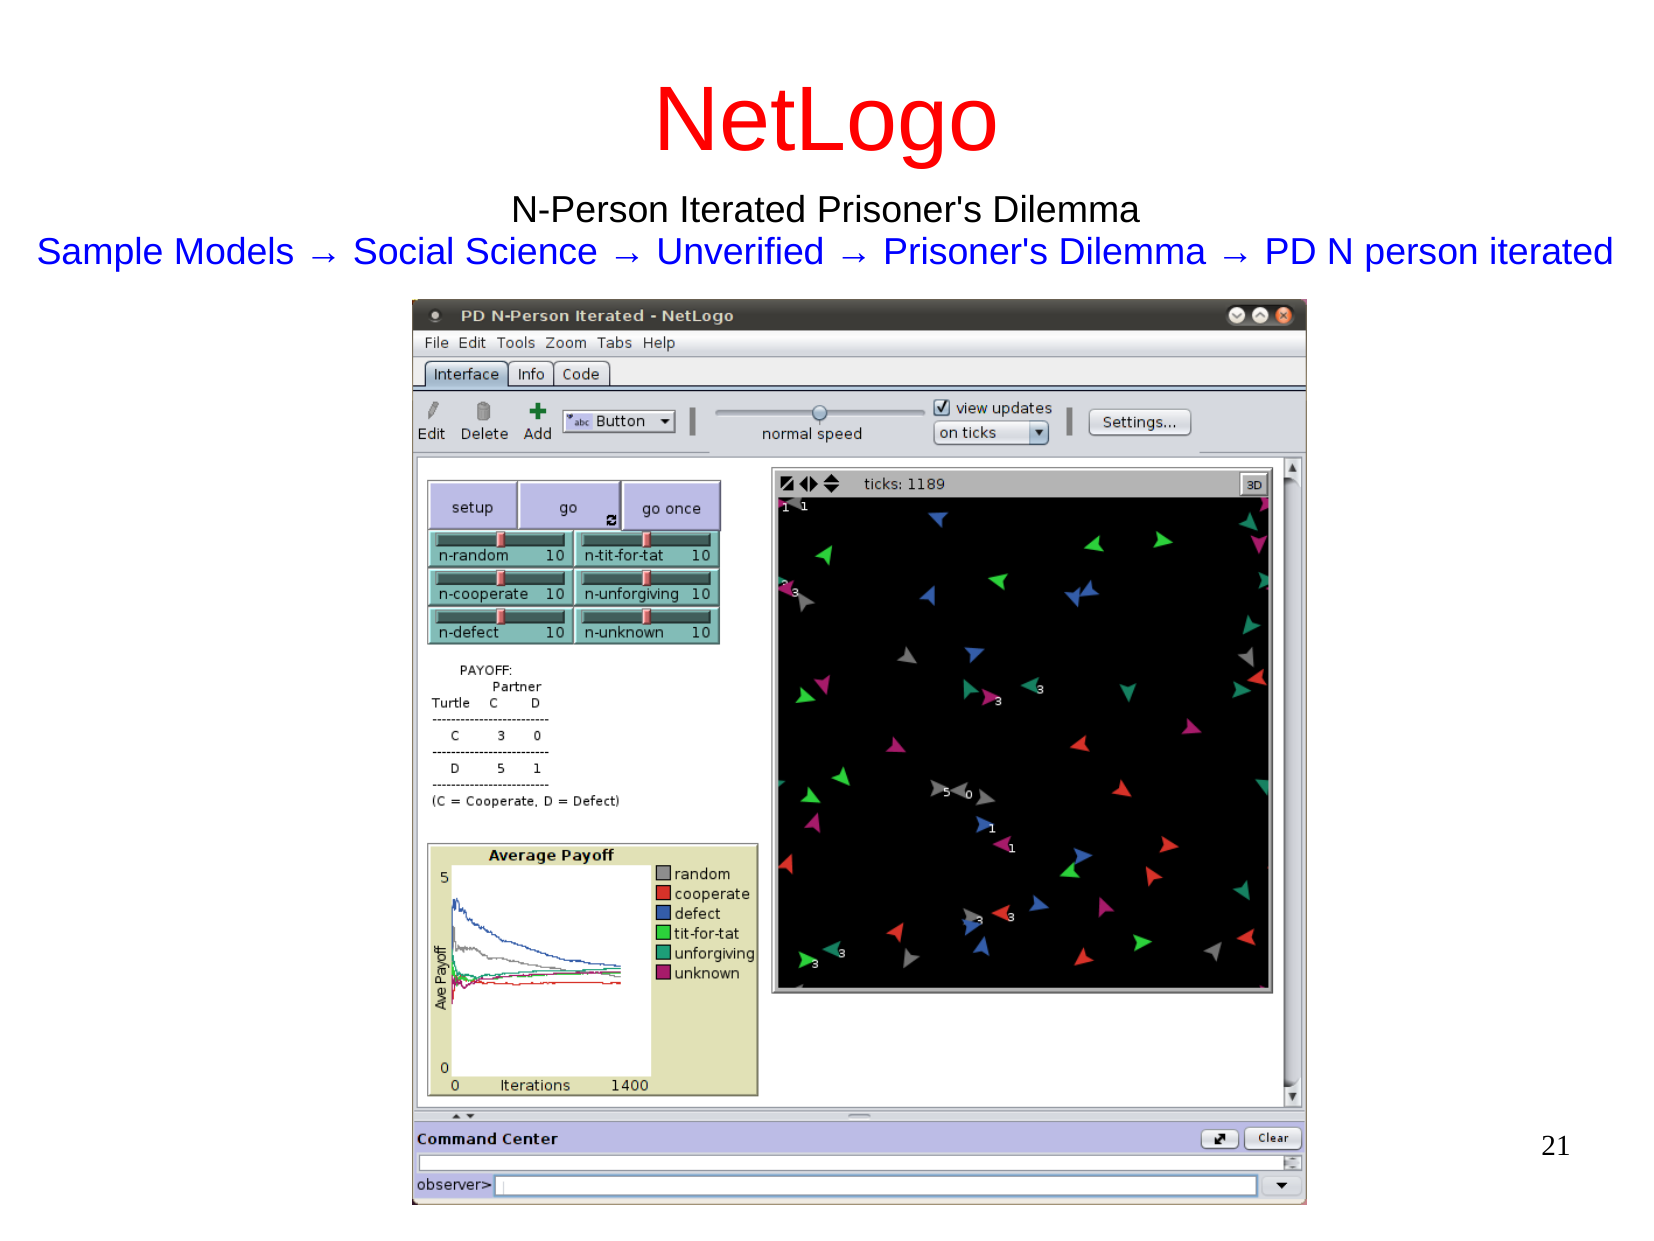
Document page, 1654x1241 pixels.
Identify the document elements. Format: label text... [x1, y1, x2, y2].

title NetLogo [82, 49, 1571, 181]
picture [412, 299, 1307, 1205]
text_box N-Person Iterated Prisoner's Dilemma Sample Models → Social Science → Unverified → Prisoner's Dilemma → PD N person iterated [17, 181, 1634, 281]
